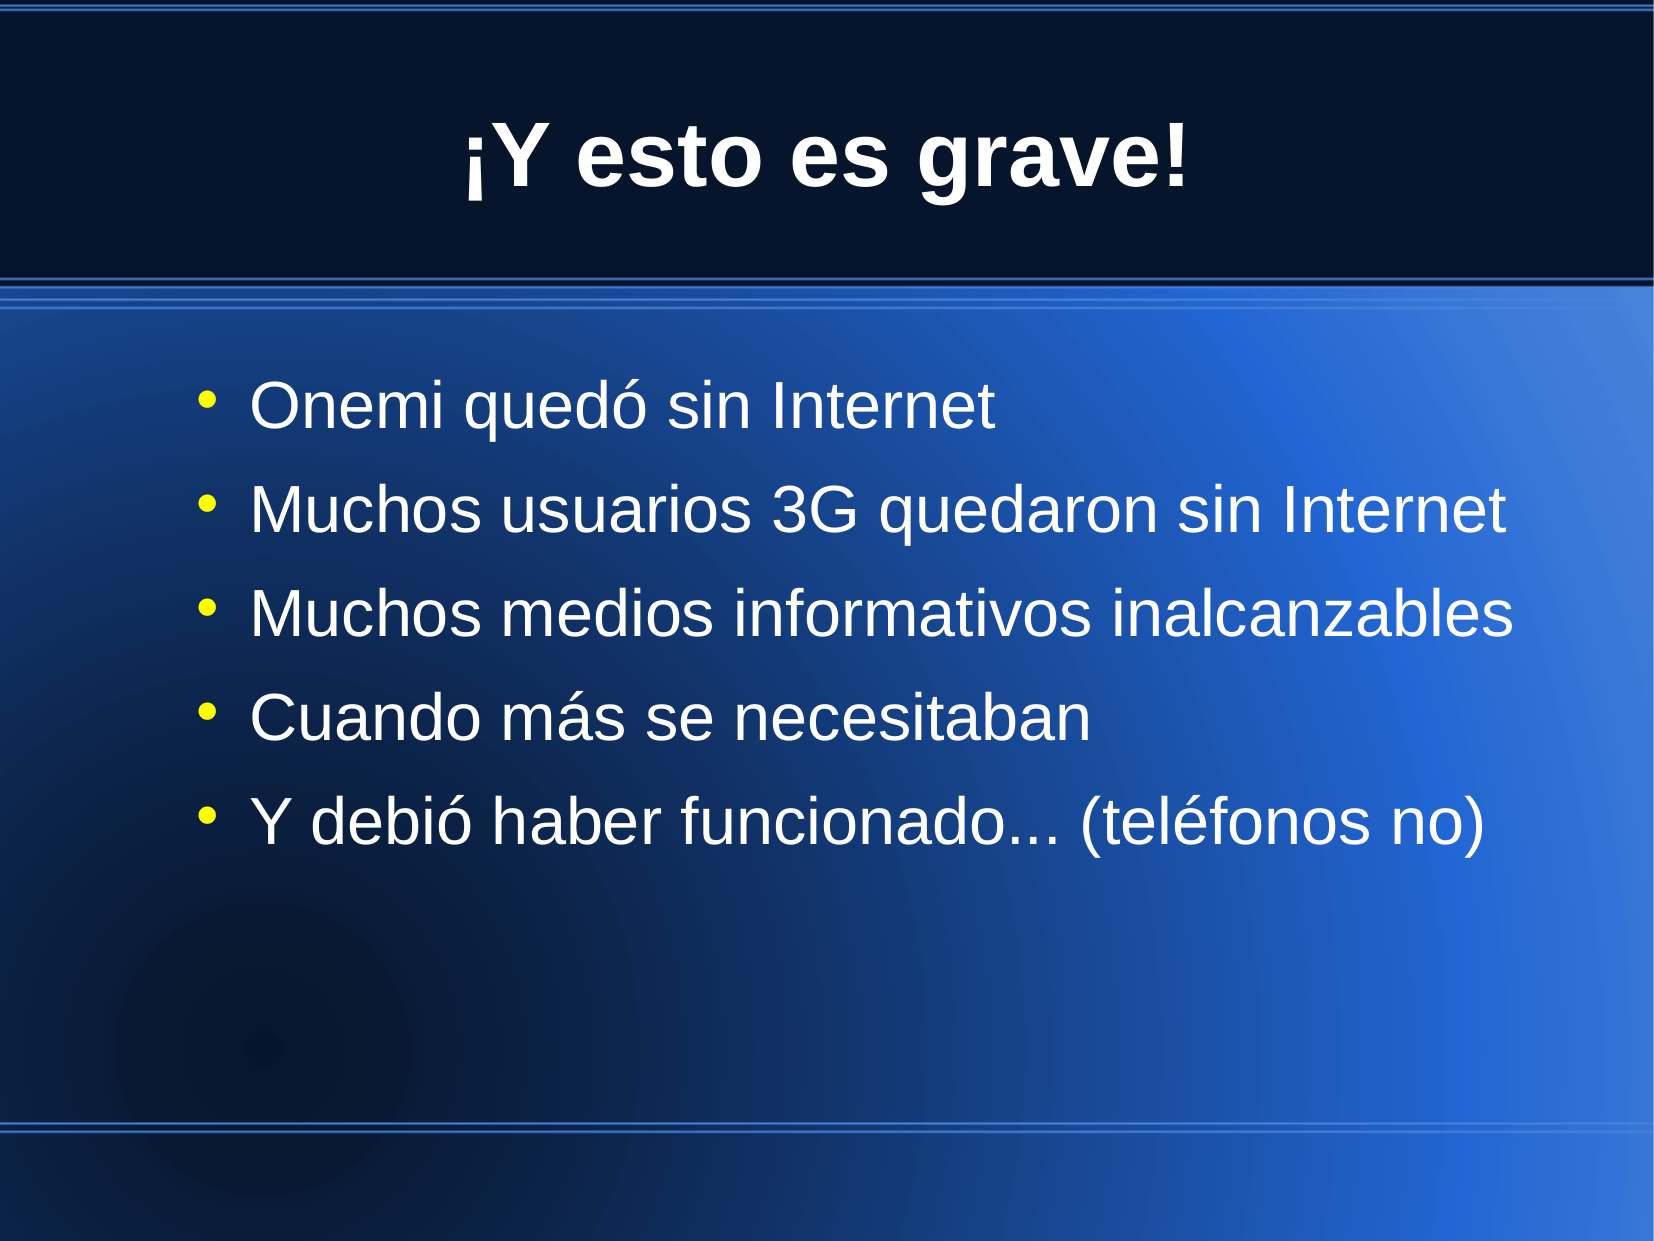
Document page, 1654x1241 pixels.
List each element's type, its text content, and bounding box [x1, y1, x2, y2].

picture [0, 0, 1654, 1241]
list Onemi quedó sin Internet Muchos usuarios 3G quedaron sin Internet Muchos medios informativos inalcanzables Cuando más se necesitaban Y debió haber funcionado... (teléfonos no) [178, 364, 1570, 1147]
title ¡Y esto es grave! [82, 49, 1571, 257]
